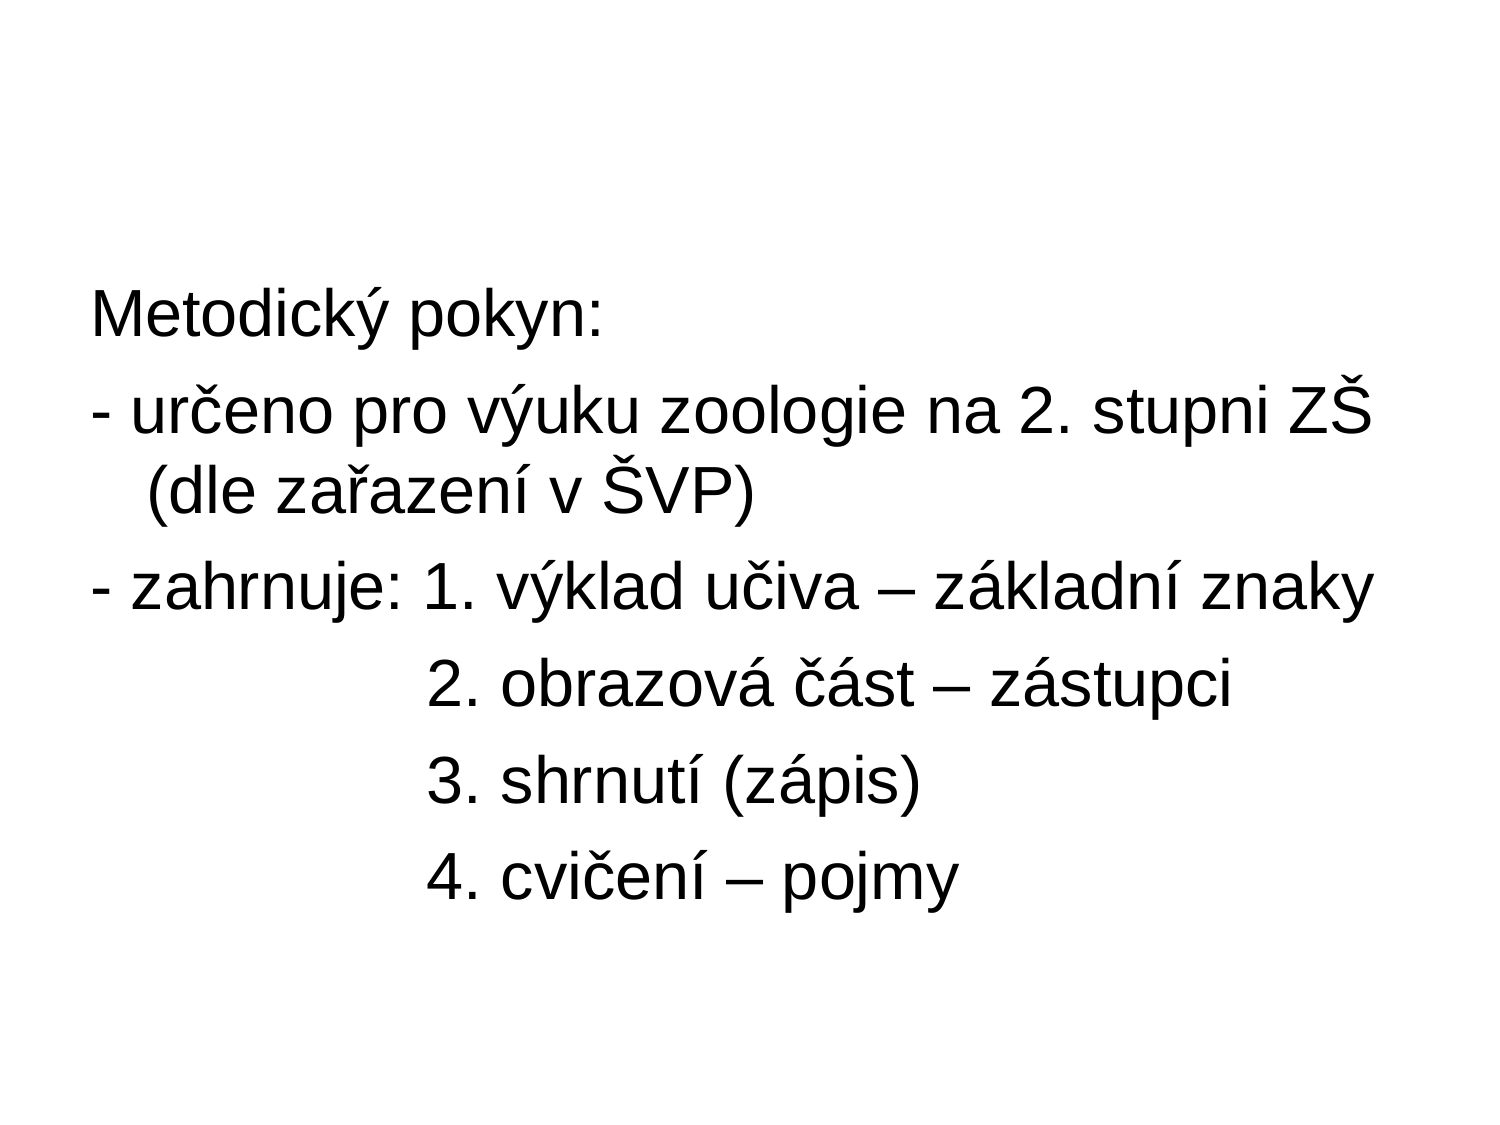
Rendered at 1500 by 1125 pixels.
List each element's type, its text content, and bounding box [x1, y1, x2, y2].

list Metodický pokyn: - určeno pro výuku zoologie na 2. stupni ZŠ (dle zařazení v ŠVP) - zahrnuje: 1. výklad učiva – základní znaky 2. obrazová část – zástupci 3. shrnutí (zápis) 4. cvičení – pojmy [75, 262, 1426, 1018]
